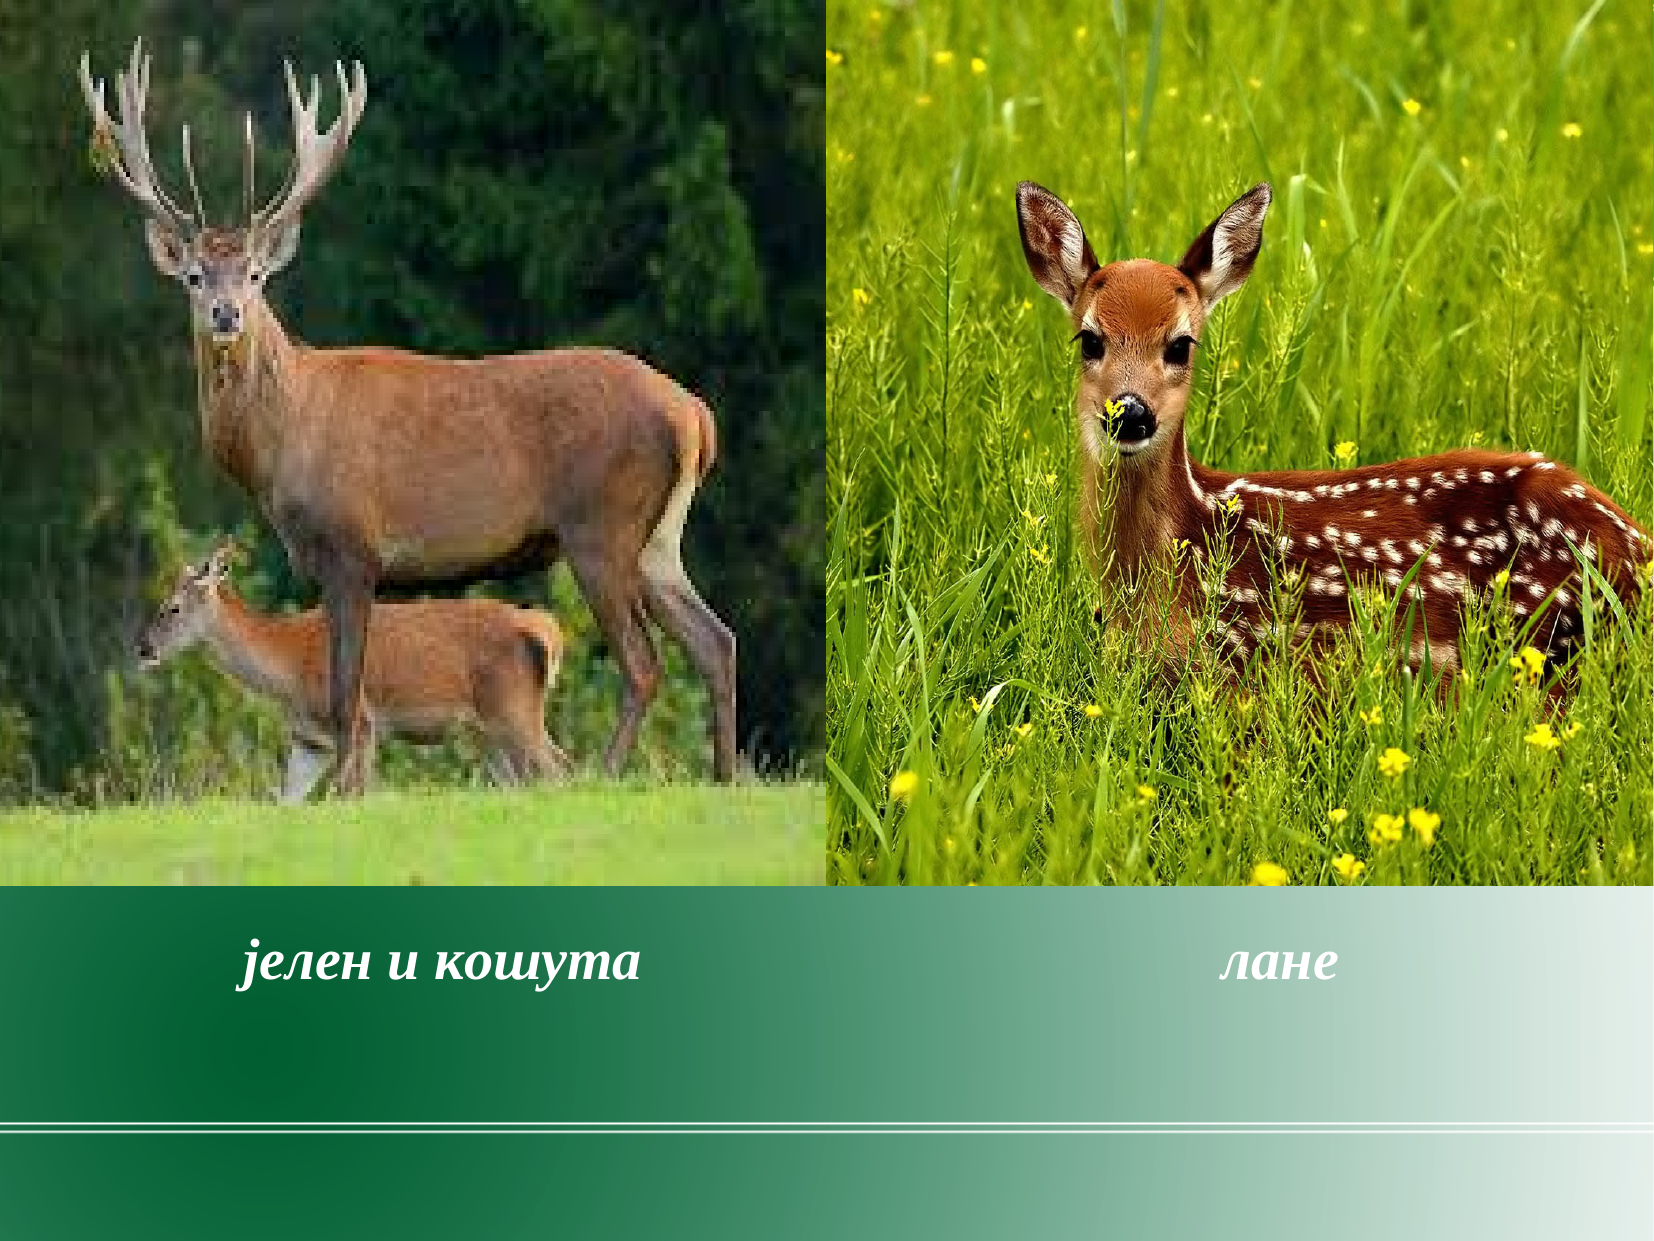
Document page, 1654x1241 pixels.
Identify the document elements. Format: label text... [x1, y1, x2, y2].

picture [0, 0, 1654, 1241]
title јелен и кошута лане [47, 886, 1536, 1063]
